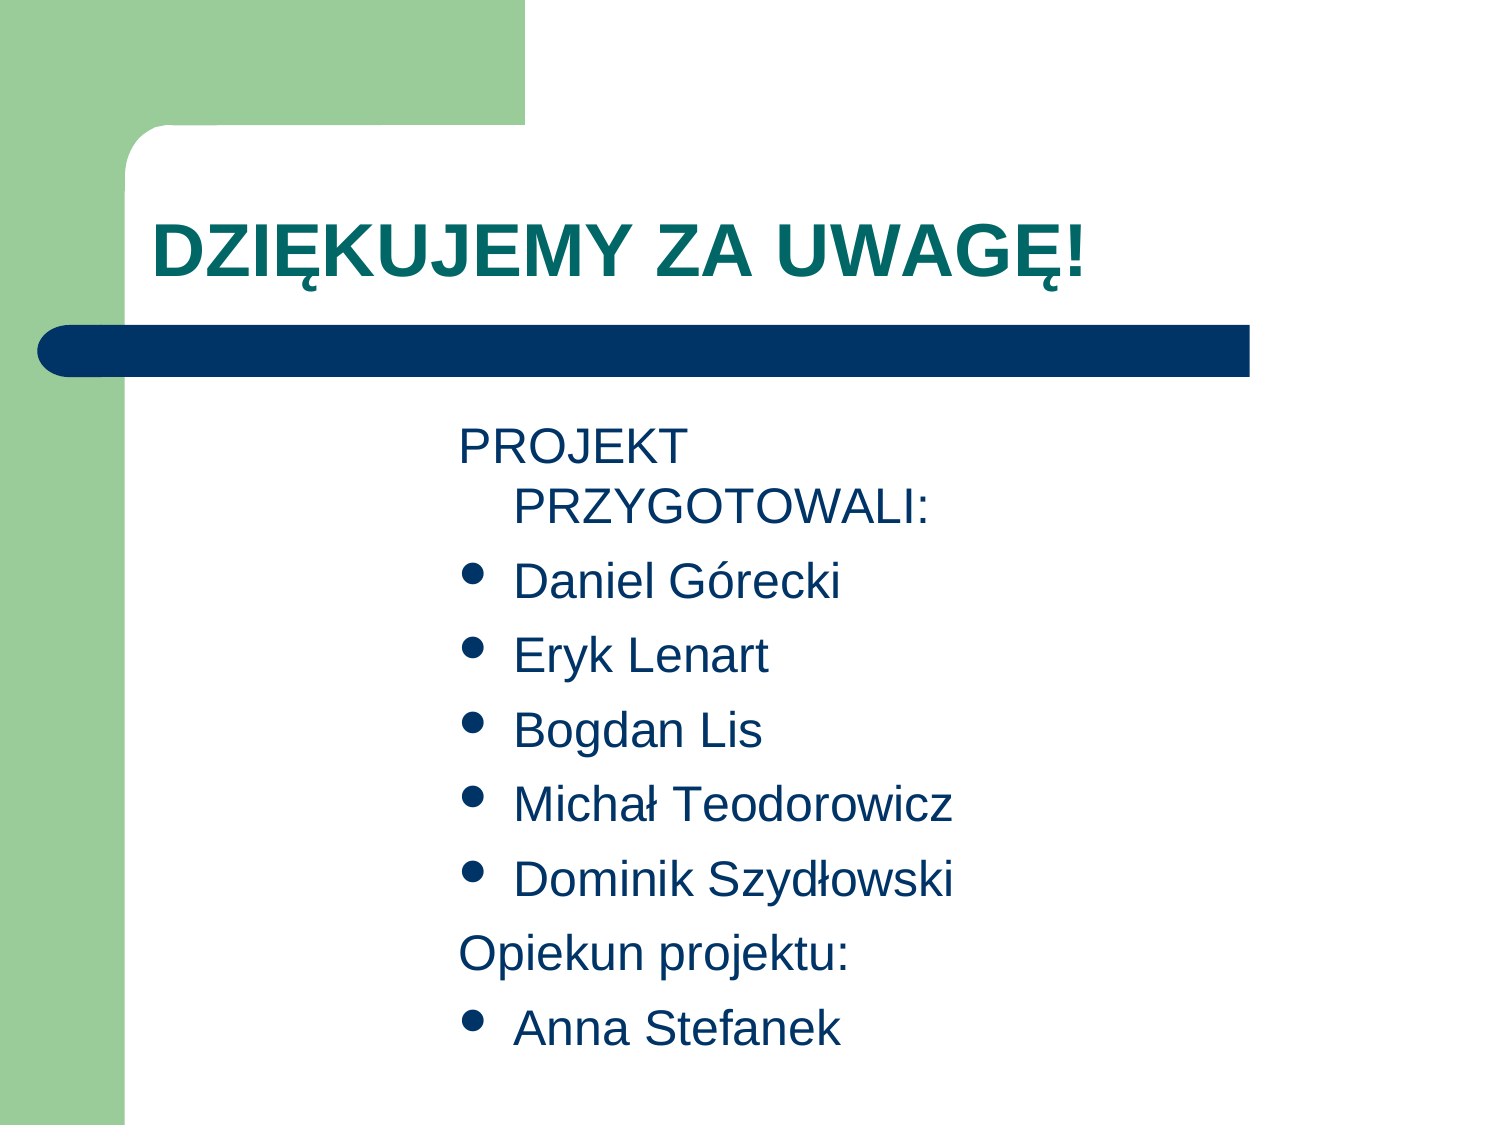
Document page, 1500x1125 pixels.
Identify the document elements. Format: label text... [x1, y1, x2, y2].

title DZIĘKUJEMY ZA UWAGĘ! [136, 122, 1414, 301]
list PROJEKT PRZYGOTOWALI: Daniel Górecki Eryk Lenart Bogdan Lis Michał Teodorowicz Dominik Szydłowski Opiekun projektu: Anna Stefanek [442, 405, 1059, 1064]
